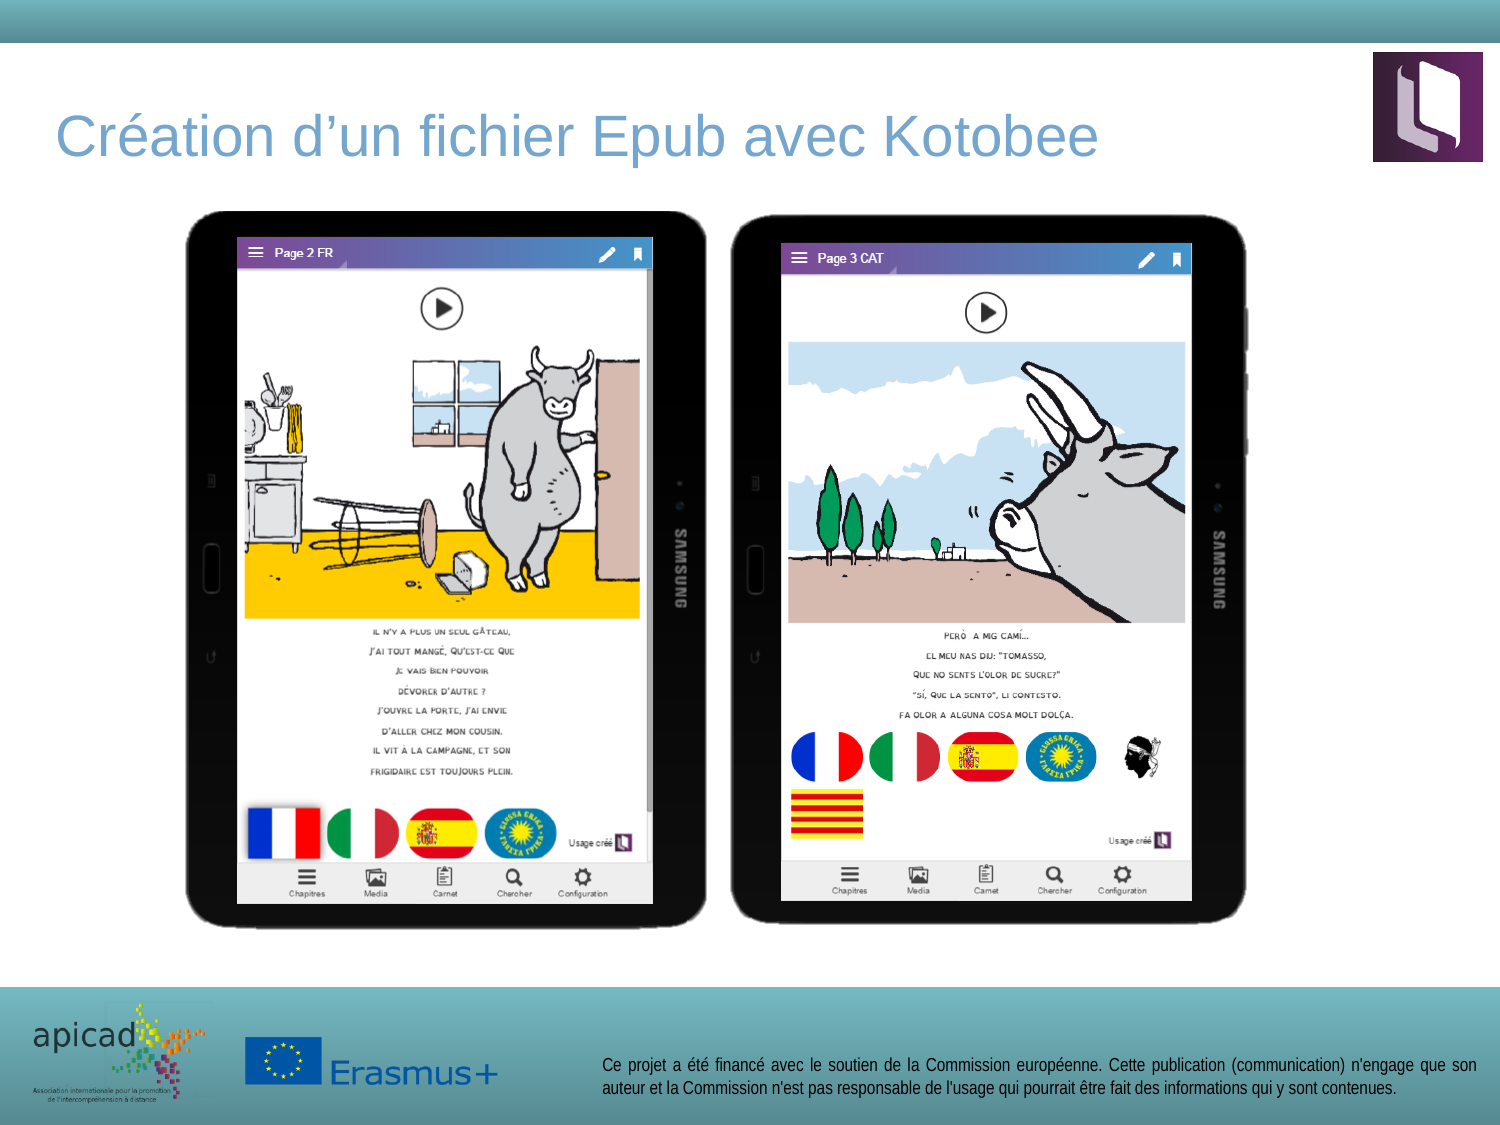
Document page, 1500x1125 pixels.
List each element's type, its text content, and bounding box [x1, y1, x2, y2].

picture [29, 999, 213, 1108]
text_box [0, 987, 1500, 1125]
text_box [0, 0, 1500, 43]
picture [1373, 52, 1483, 162]
text_box Ce projet a été financé avec le soutien de la Commission européenne. Cette publication (communication) n'engage que son auteur et la Commission n'est pas responsable de l'usage qui pourrait être fait des informations qui y sont contenues. [596, 1046, 1483, 1105]
text_box Création d’un fichier Epub avec Kotobee [41, 90, 1353, 176]
picture [230, 1023, 512, 1098]
picture [175, 202, 1258, 932]
